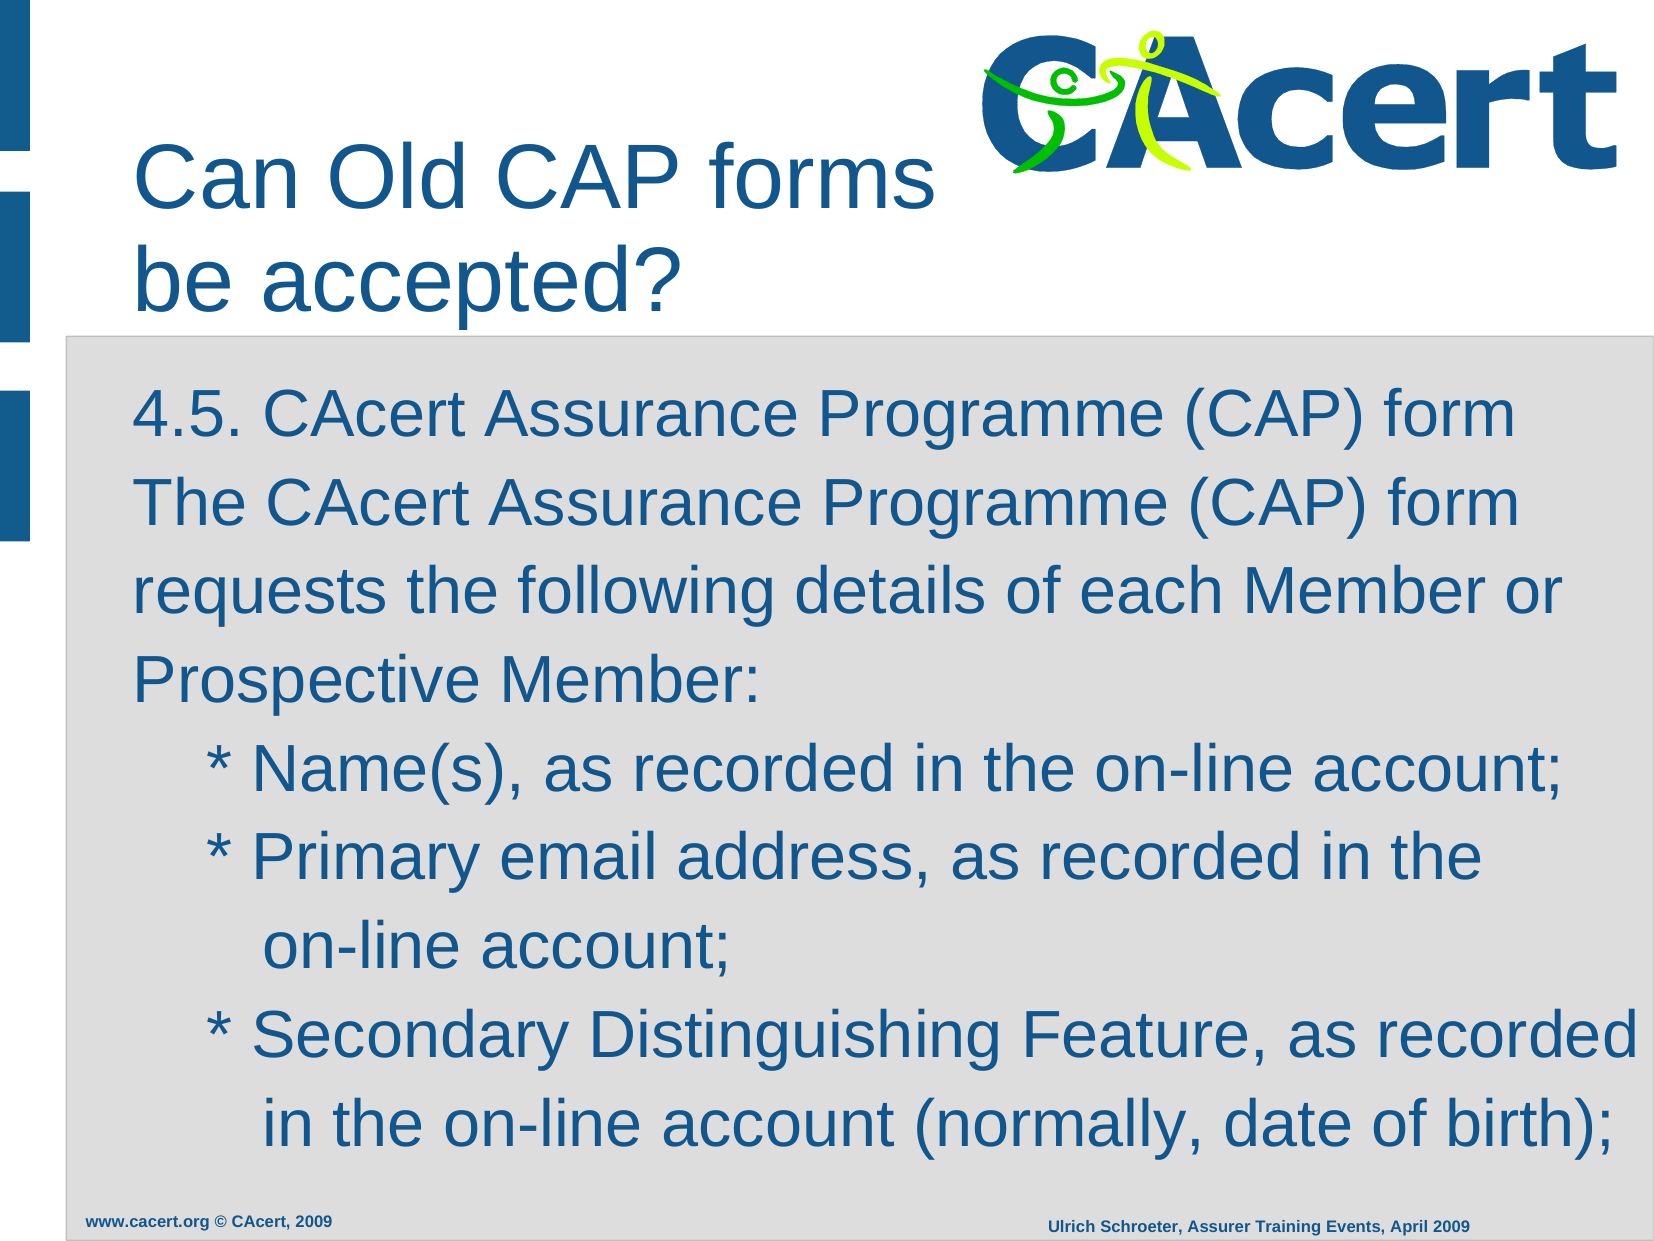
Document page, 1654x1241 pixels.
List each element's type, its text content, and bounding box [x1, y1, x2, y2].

text_box Can Old CAP forms be accepted? [118, 118, 954, 339]
text_box 4.5. CAcert Assurance Programme (CAP) form The CAcert Assurance Programme (CAP) form requests the following details of each Member or Prospective Member: * Name(s), as recorded in the on-line account; * Primary email address, as recorded in the on-line account; * Secondary Distinguishing Feature, as recorded in the on-line account (normally, date of birth); [118, 354, 1654, 1168]
